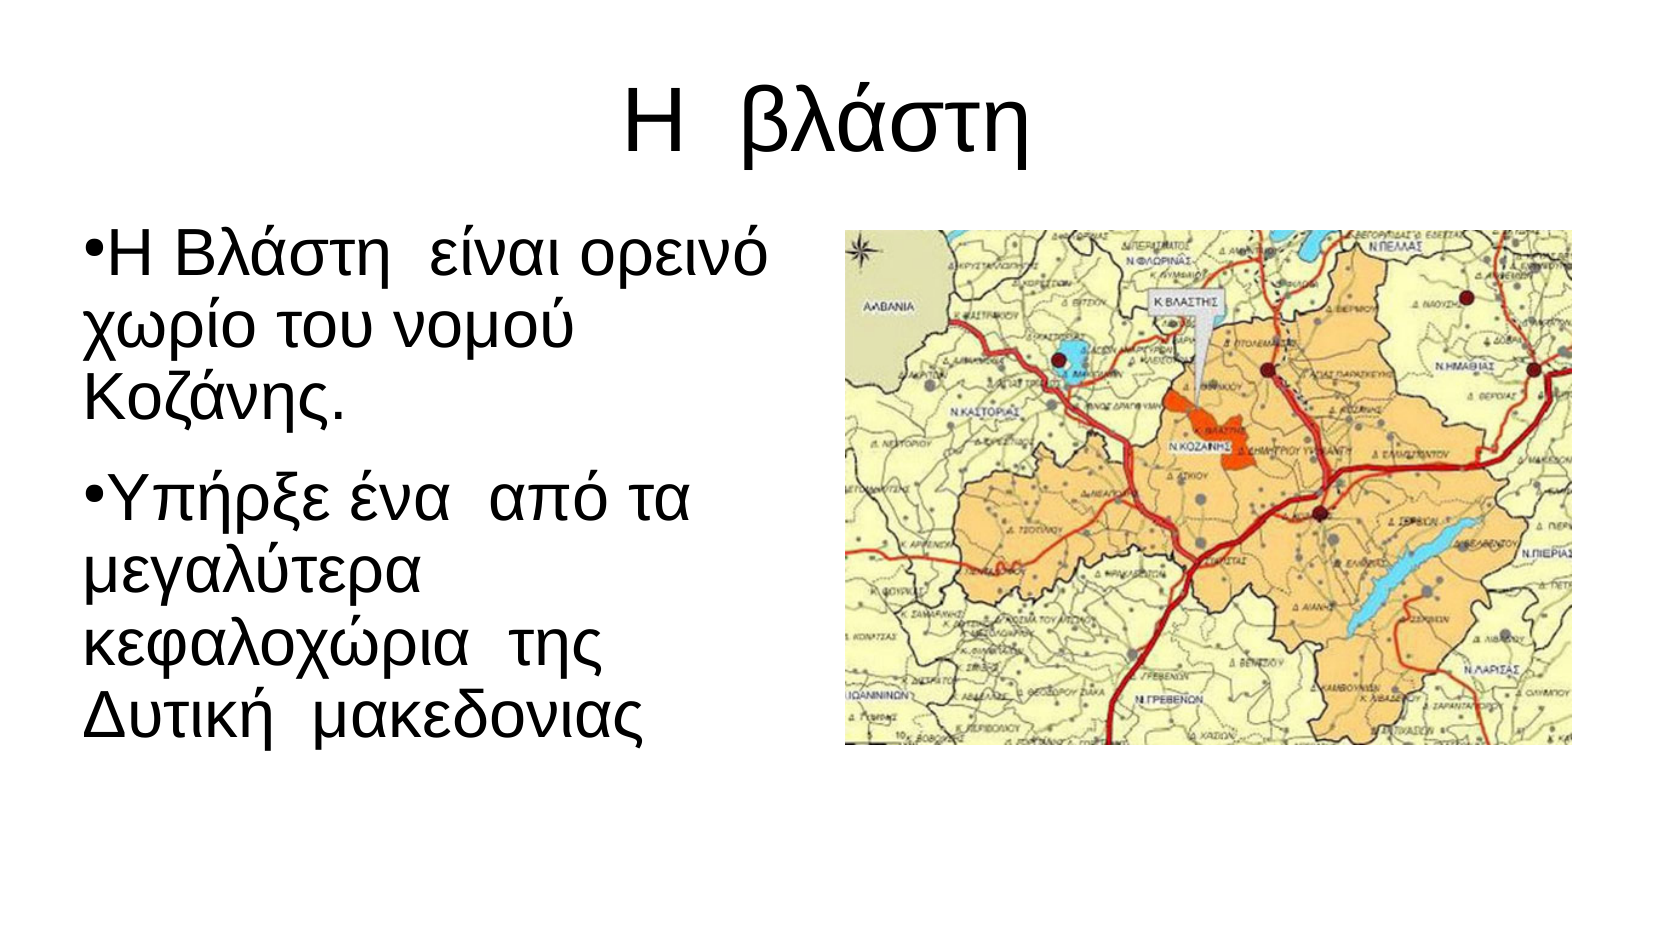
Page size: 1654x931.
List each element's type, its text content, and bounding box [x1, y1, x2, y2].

title Η βλάστη [82, 37, 1571, 193]
picture [845, 230, 1572, 745]
list Η Βλάστη είναι ορεινό χωρίο του νομού Κοζάνης. Υπήρξε ένα από τα μεγαλύτερα κεφαλοχώρια της Δυτική μακεδονιας [82, 217, 809, 758]
